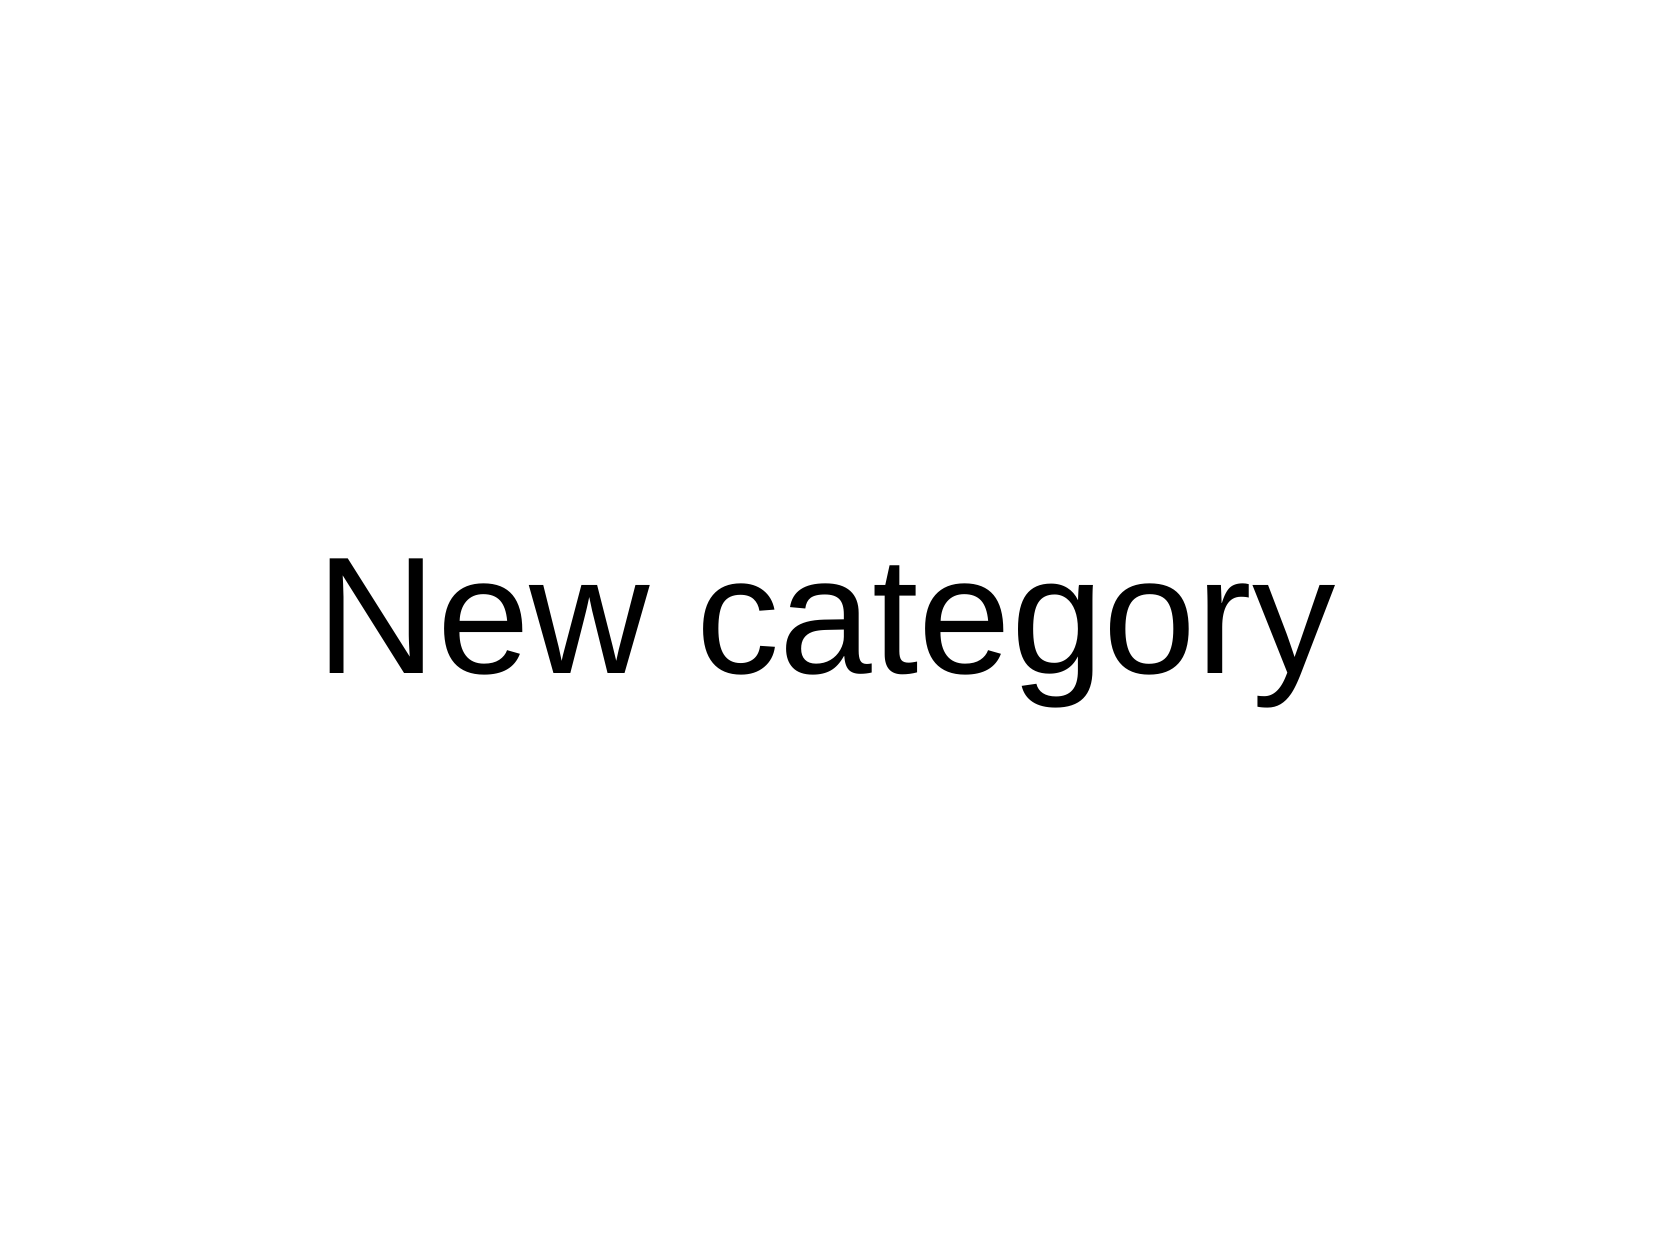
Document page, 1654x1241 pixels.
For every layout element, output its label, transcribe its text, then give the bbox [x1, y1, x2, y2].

title New category [82, 49, 1571, 1182]
